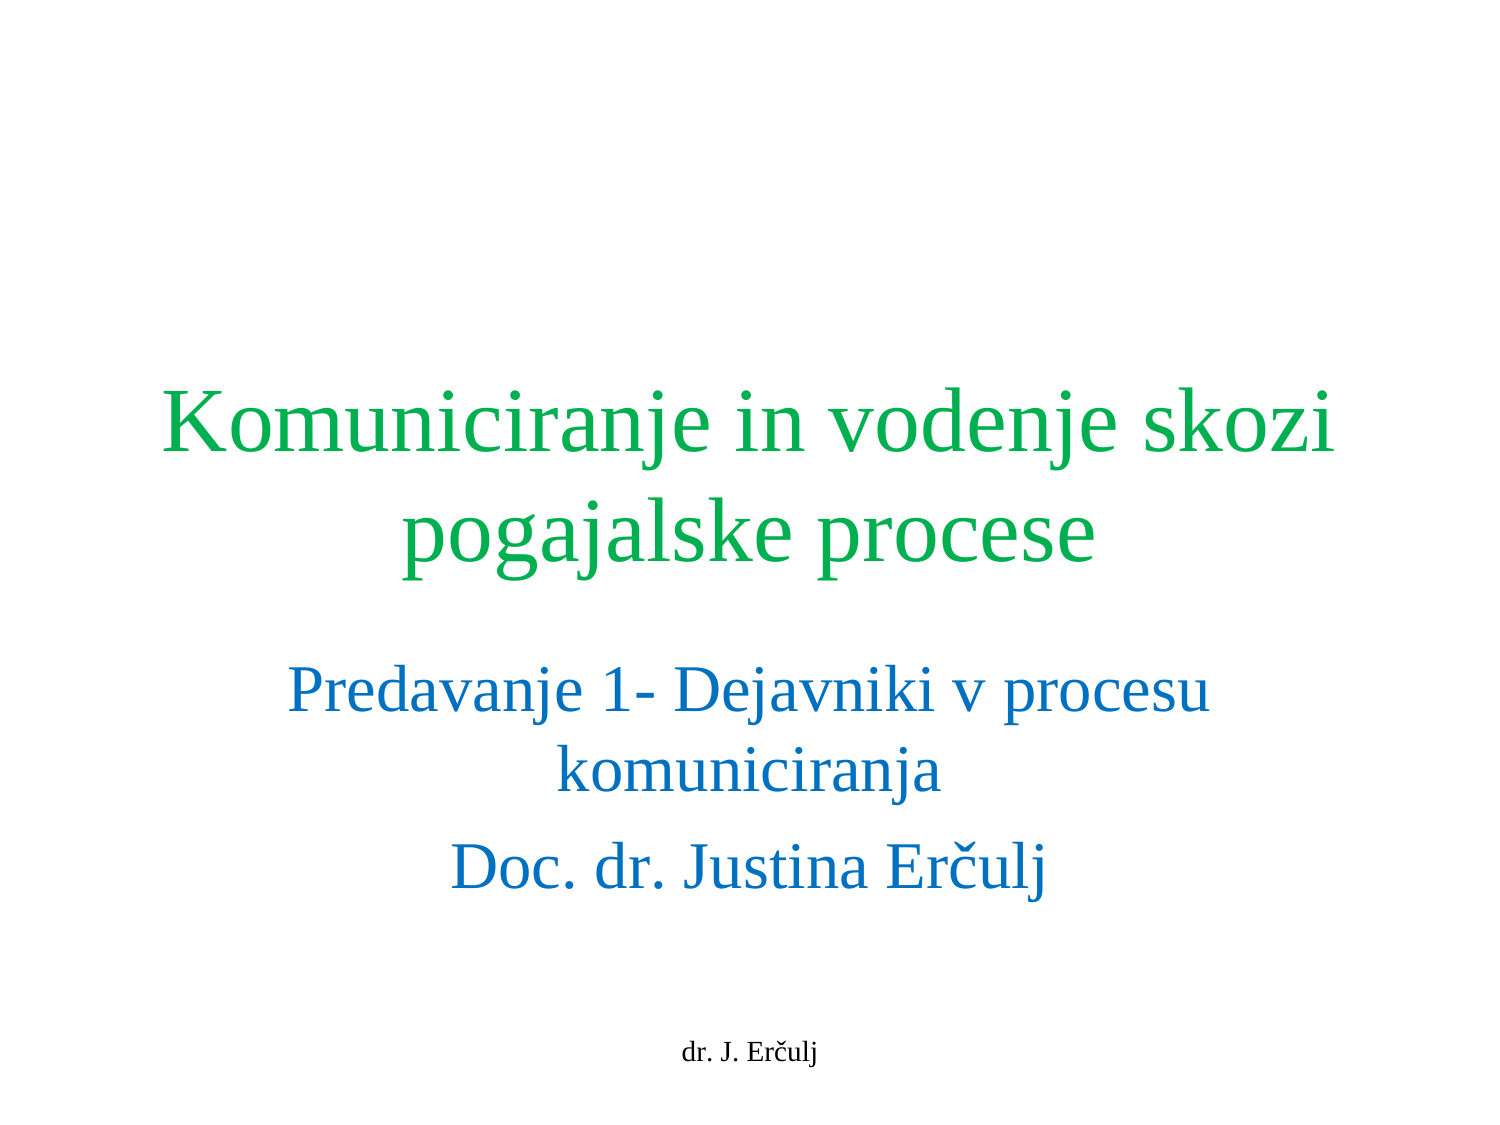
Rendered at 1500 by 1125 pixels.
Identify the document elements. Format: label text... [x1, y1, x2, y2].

text_box Predavanje 1- Dejavniki v procesu komuniciranja Doc. dr. Justina Erčulj [225, 637, 1276, 1006]
title Komuniciranje in vodenje skozi pogajalske procese [112, 349, 1388, 591]
text_box dr. J. Erčulj [512, 1025, 988, 1101]
